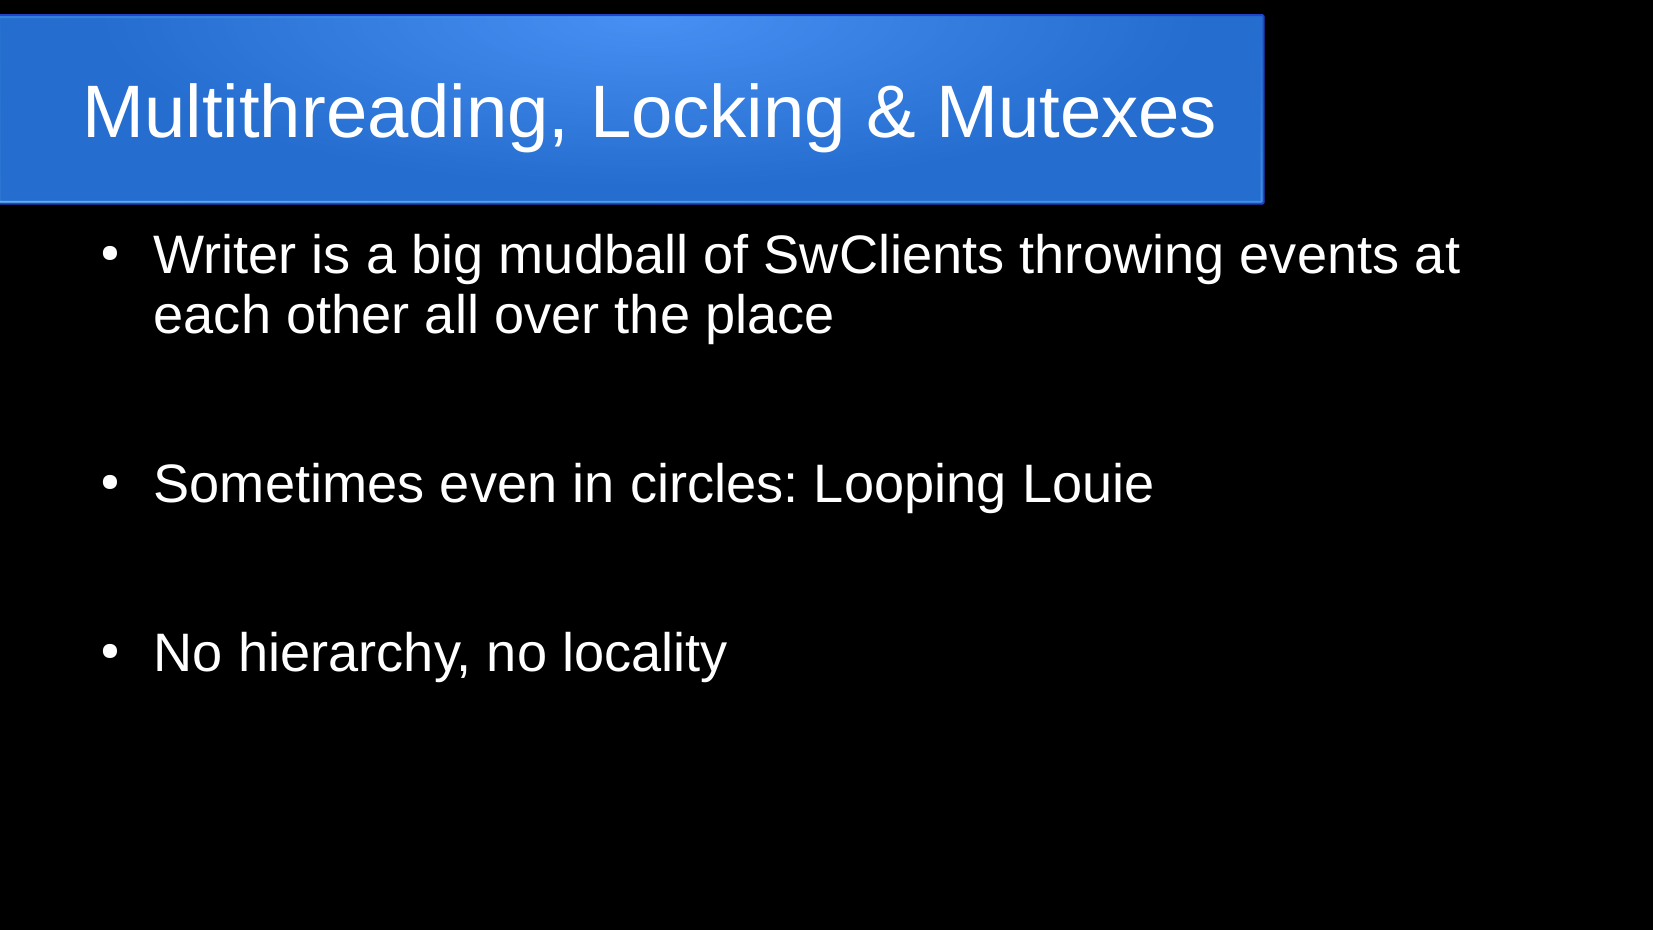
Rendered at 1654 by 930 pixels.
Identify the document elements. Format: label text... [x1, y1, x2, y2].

list Writer is a big mudball of SwClients throwing events at each other all over the place Sometimes even in circles: Looping Louie No hierarchy, no locality [82, 224, 1571, 764]
title Multithreading, Locking & Mutexes [82, 35, 1234, 189]
